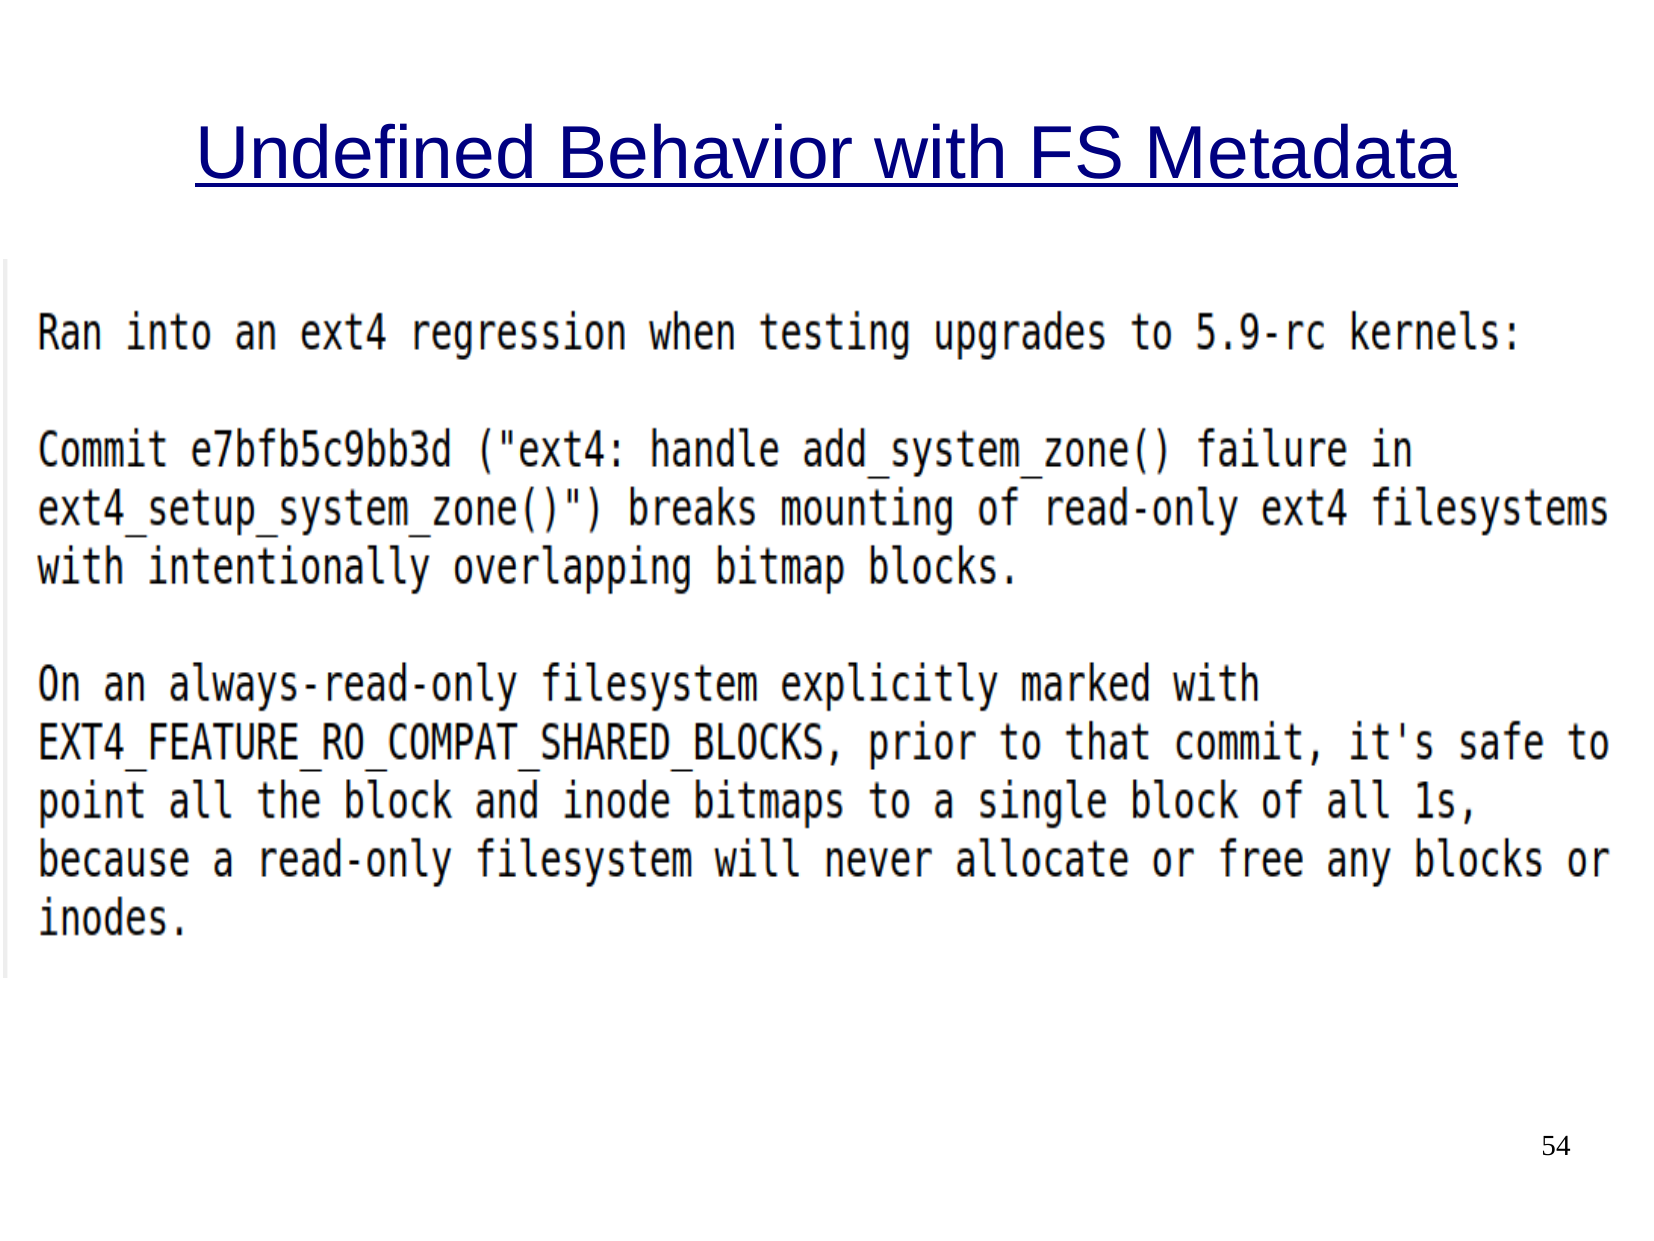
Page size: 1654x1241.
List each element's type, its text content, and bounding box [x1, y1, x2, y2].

picture [3, 259, 1654, 978]
title Undefined Behavior with FS Metadata [82, 49, 1571, 257]
